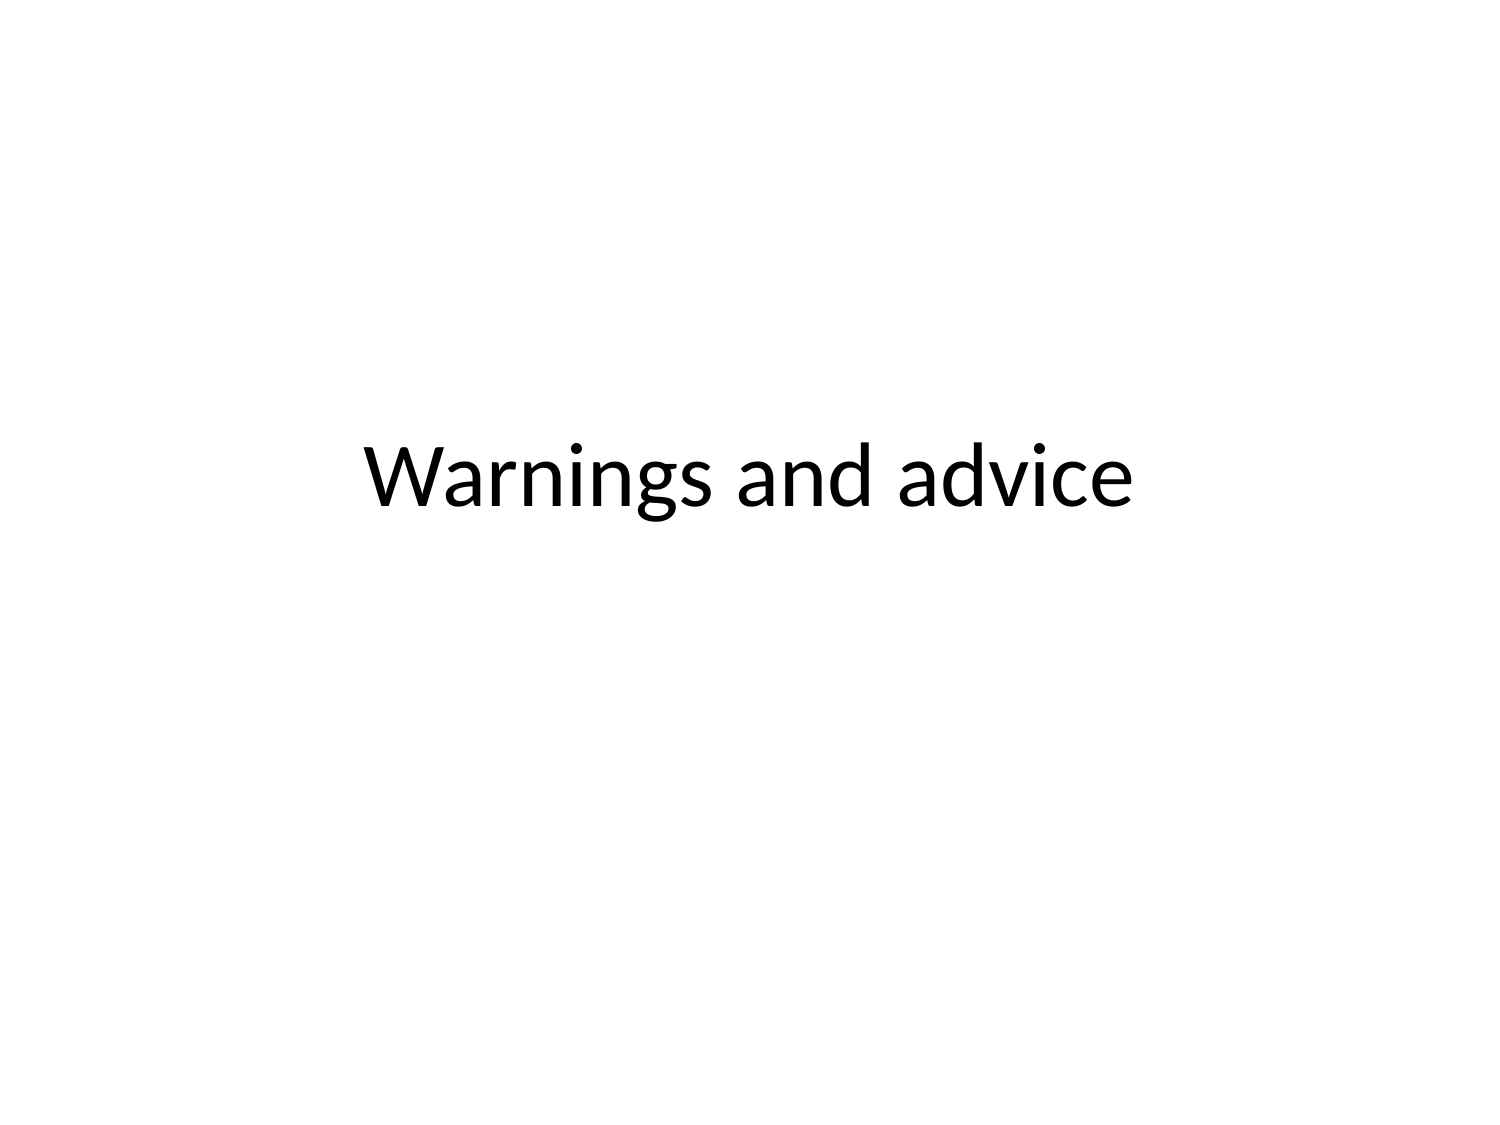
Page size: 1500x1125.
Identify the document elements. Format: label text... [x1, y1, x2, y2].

title Warnings and advice [112, 349, 1388, 591]
